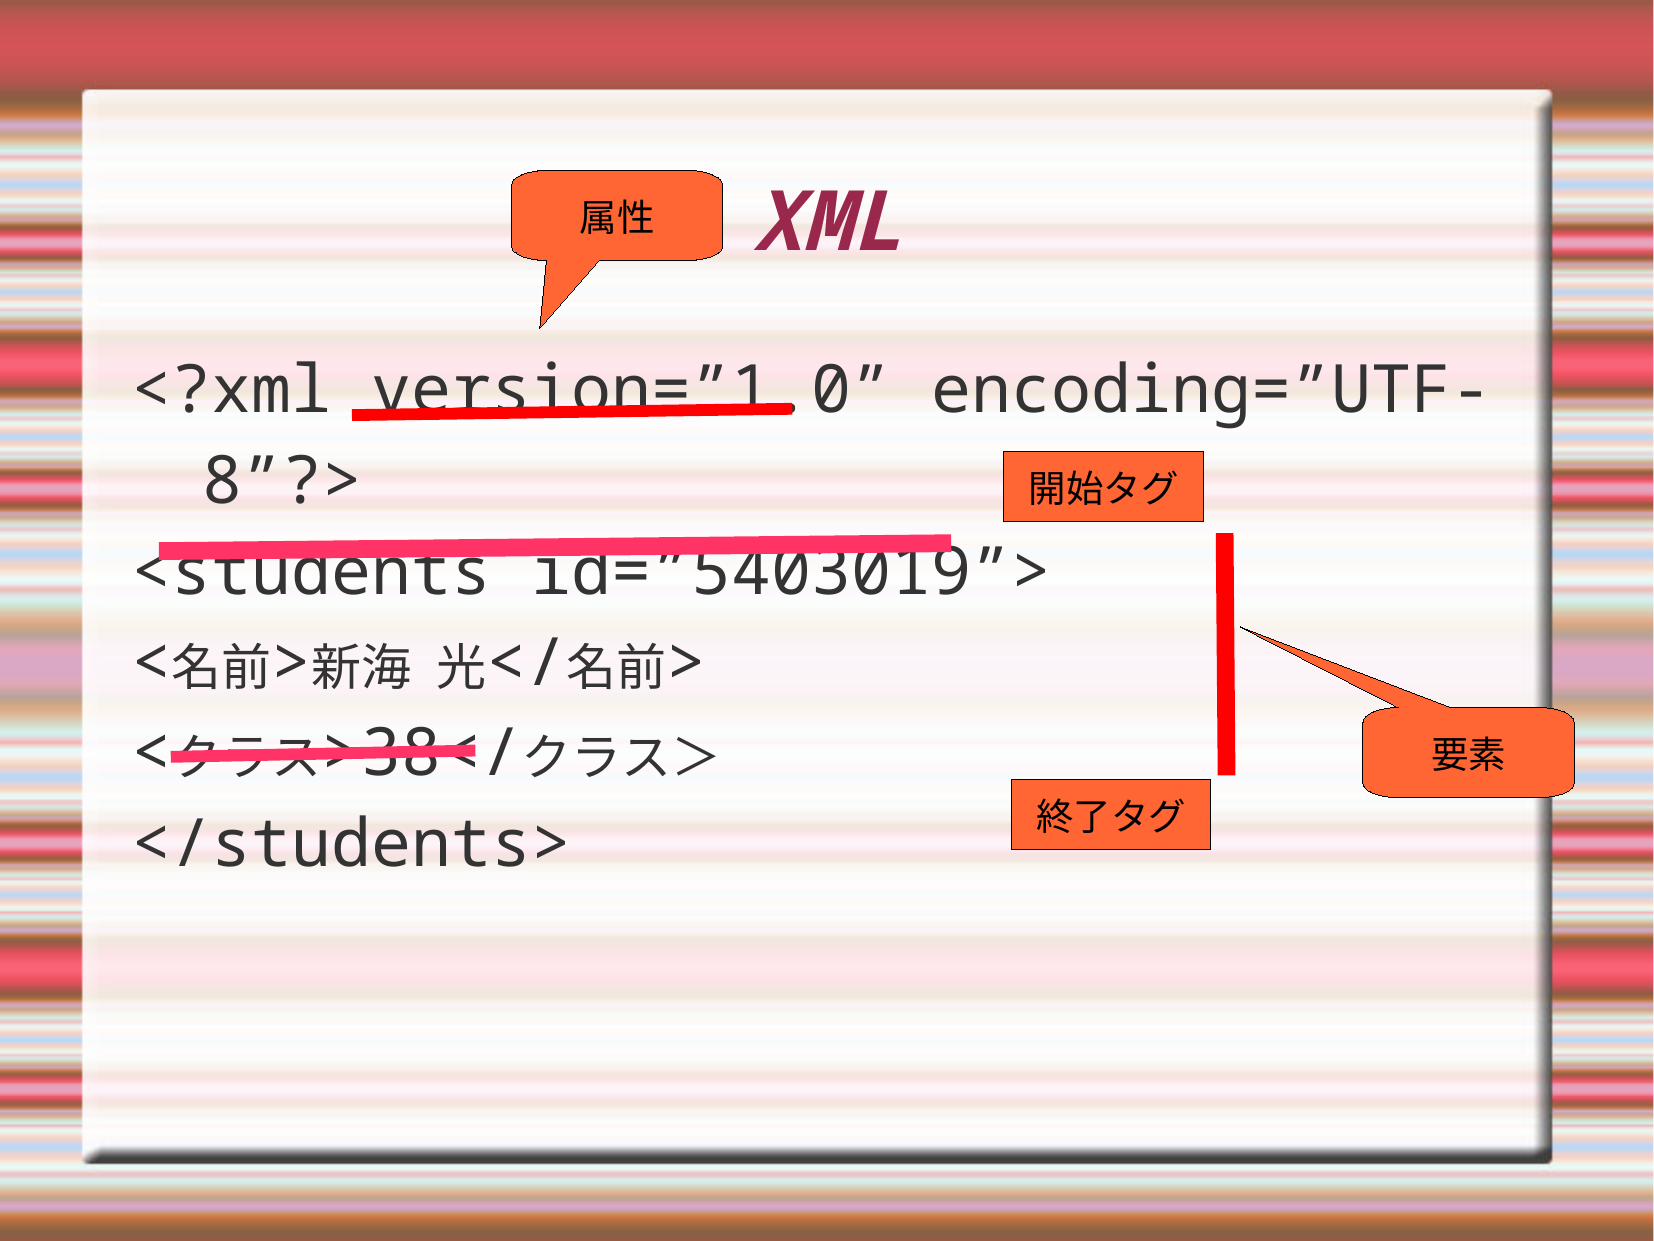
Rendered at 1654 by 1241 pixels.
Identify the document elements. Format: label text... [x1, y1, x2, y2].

picture [0, 0, 1654, 1241]
text_box 属性 [511, 170, 723, 329]
title XML [121, 114, 1534, 322]
list <?xml version=”1.0” encoding=”UTF-8”?> <students id=”5403019”> <名前>新海 光</名前> <クラス>38</クラス＞ </students> [119, 341, 1533, 1135]
text_box 要素 [1240, 626, 1575, 798]
text_box 終了タグ [1011, 779, 1211, 850]
text_box 開始タグ [1003, 451, 1204, 522]
